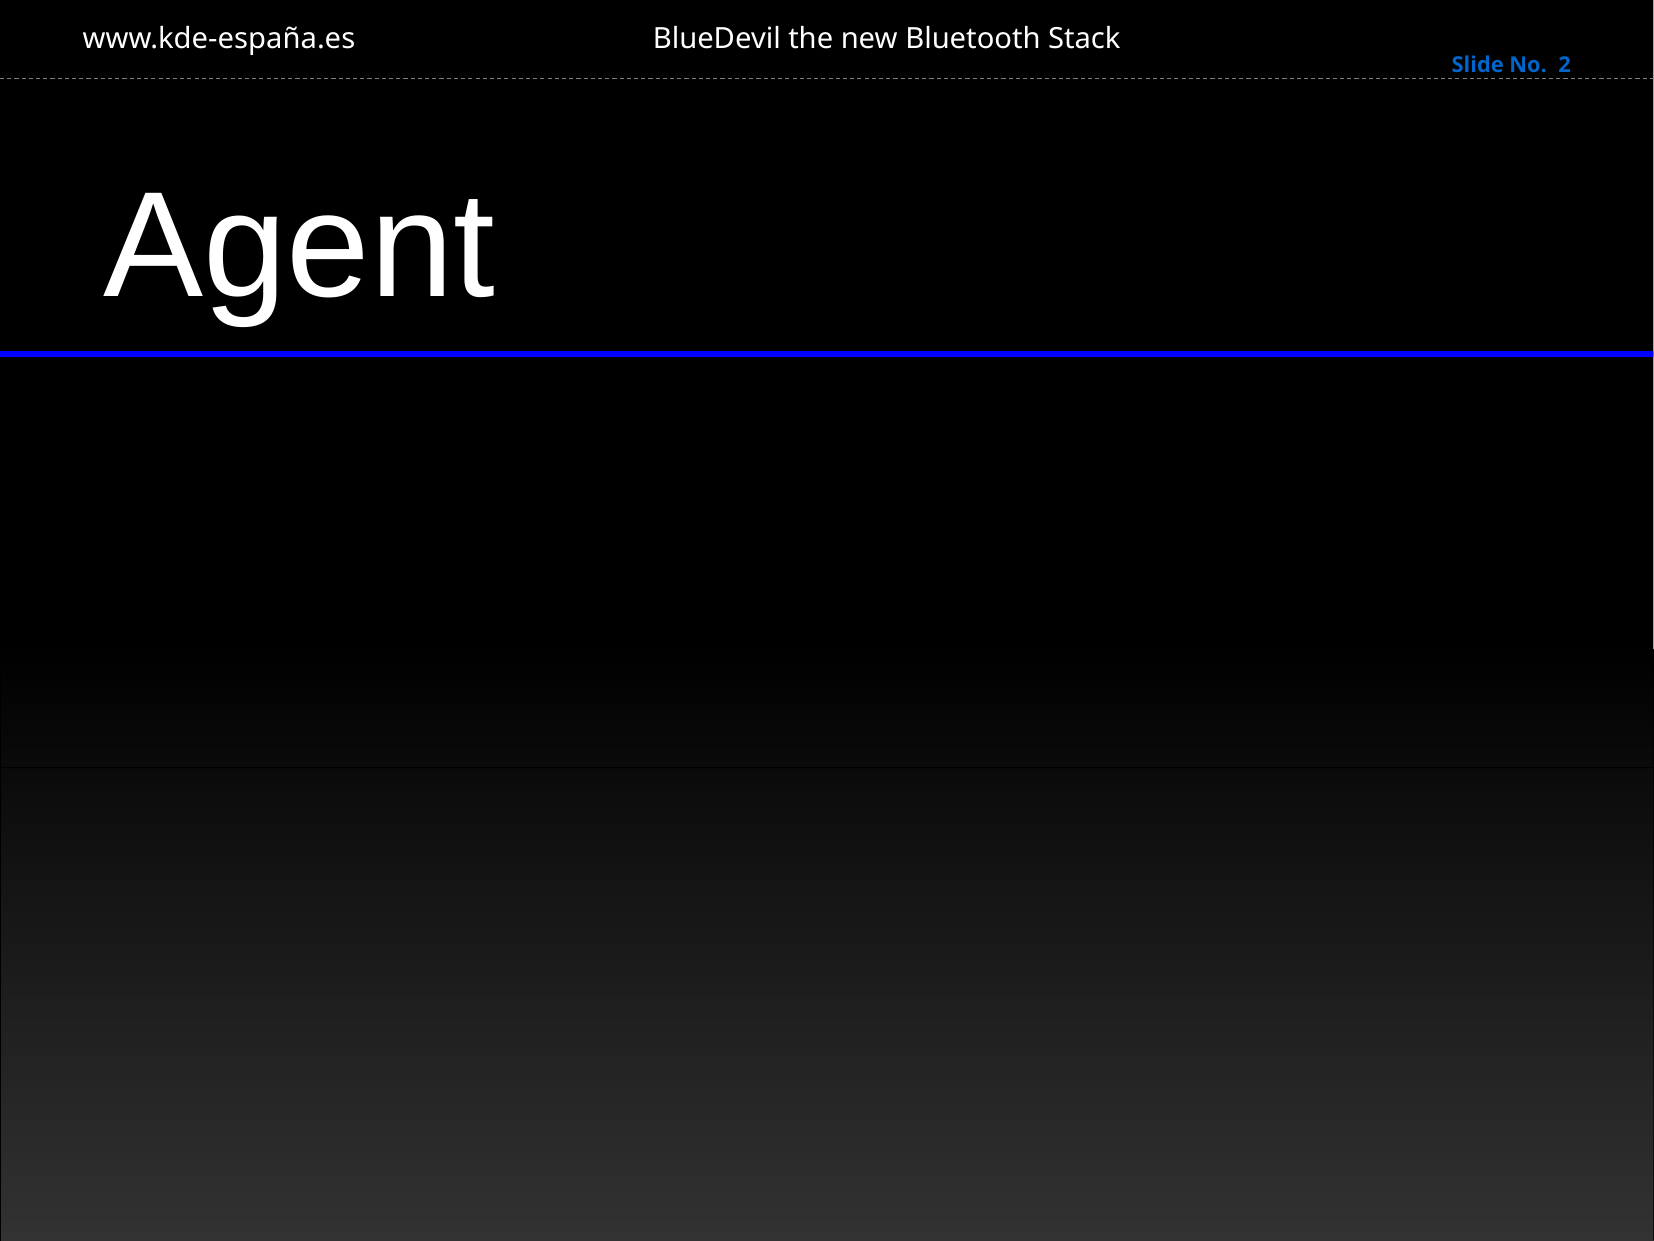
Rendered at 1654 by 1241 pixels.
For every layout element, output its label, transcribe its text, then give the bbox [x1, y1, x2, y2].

text_box Agent [88, 153, 798, 336]
